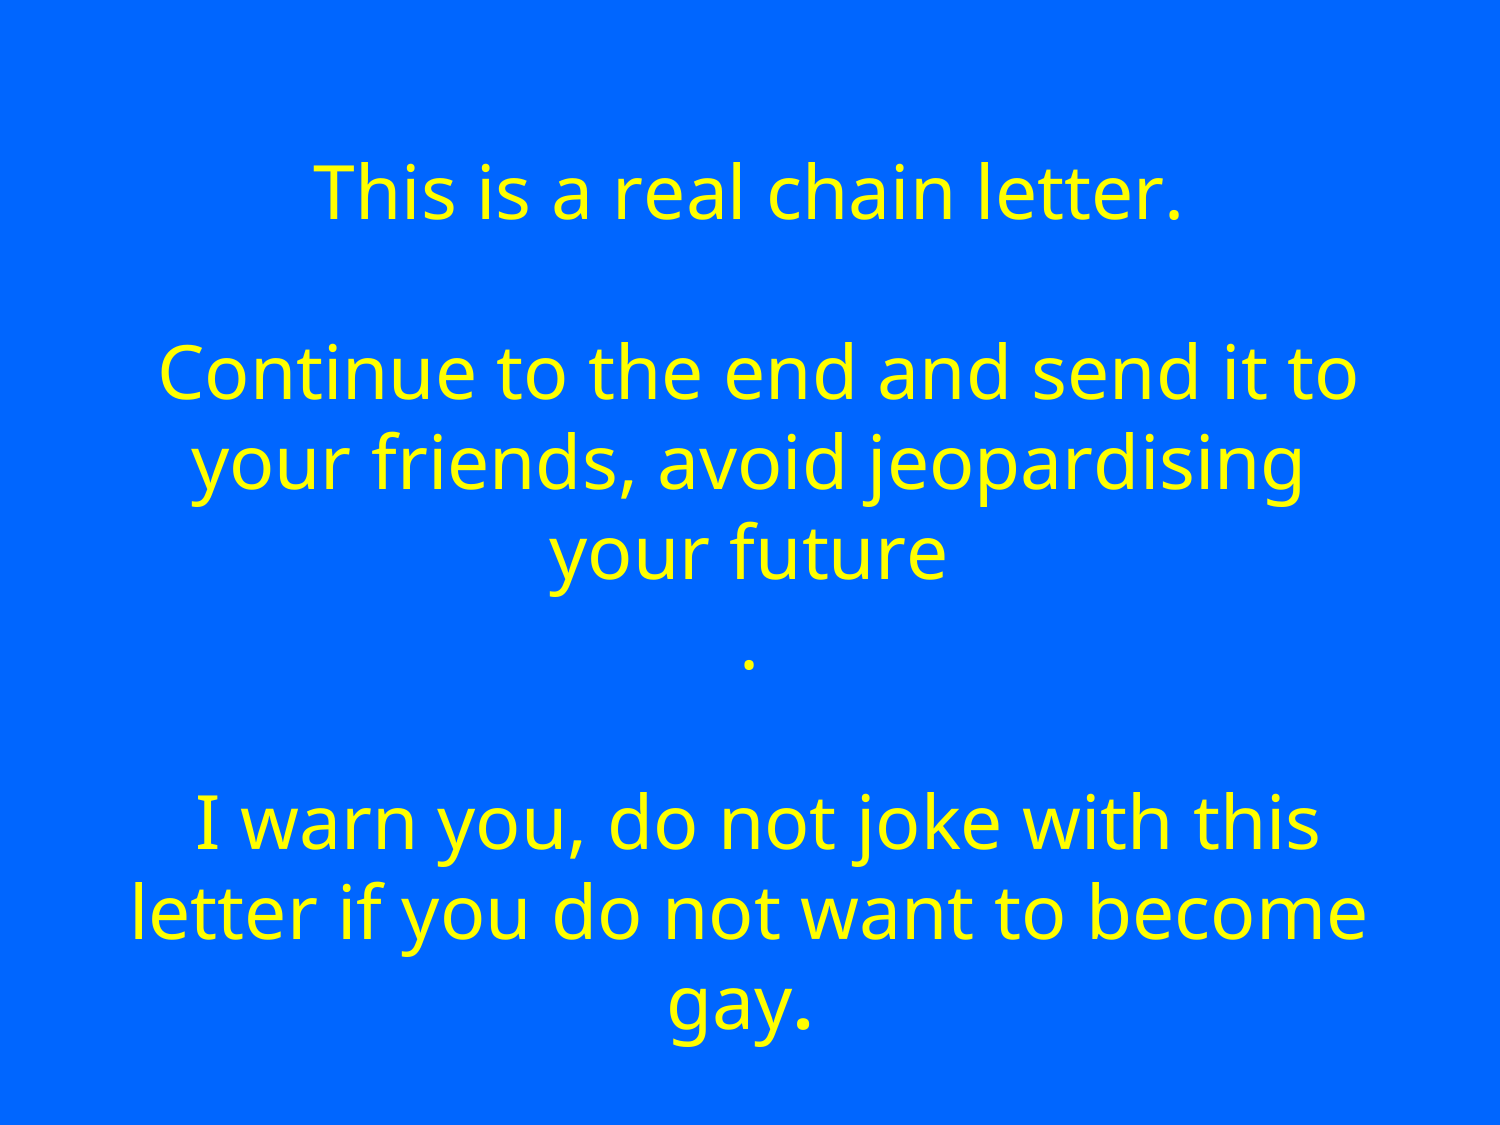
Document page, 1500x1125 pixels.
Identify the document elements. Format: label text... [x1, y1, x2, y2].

text_box This is a real chain letter. Continue to the end and send it to your friends, avoid jeopardising your future . I warn you, do not joke with this letter if you do not want to become gay. [87, 137, 1412, 1053]
